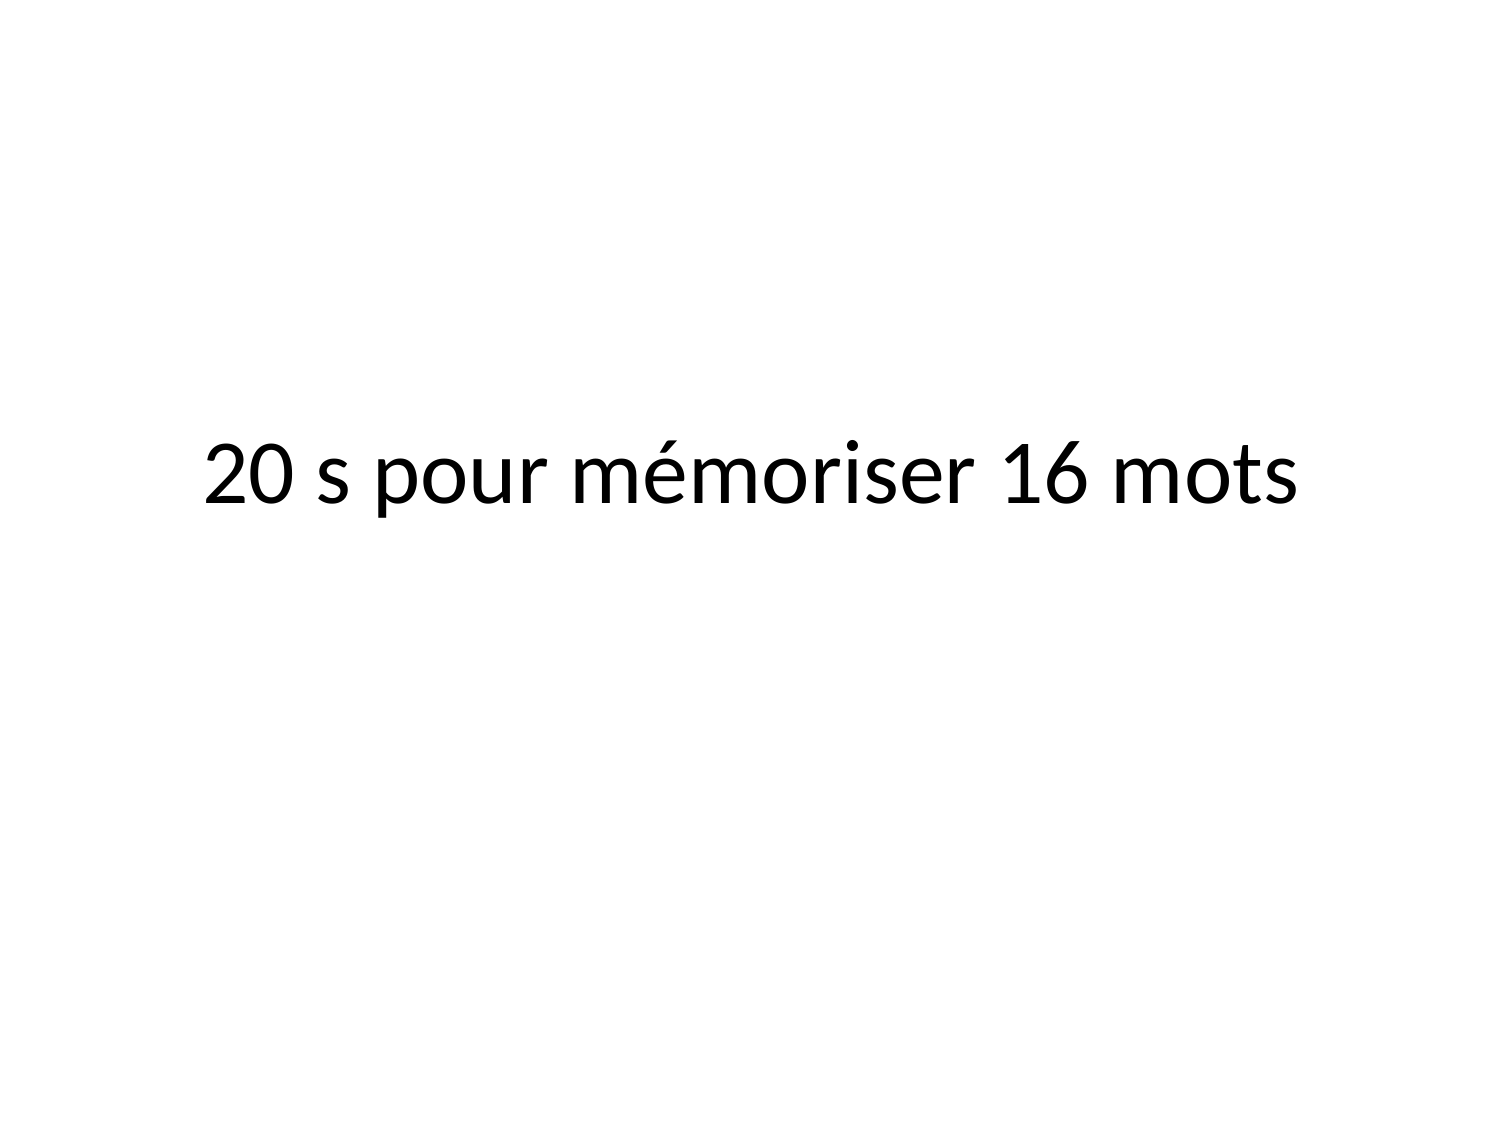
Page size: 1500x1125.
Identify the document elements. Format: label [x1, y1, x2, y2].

list [75, 262, 1425, 1005]
